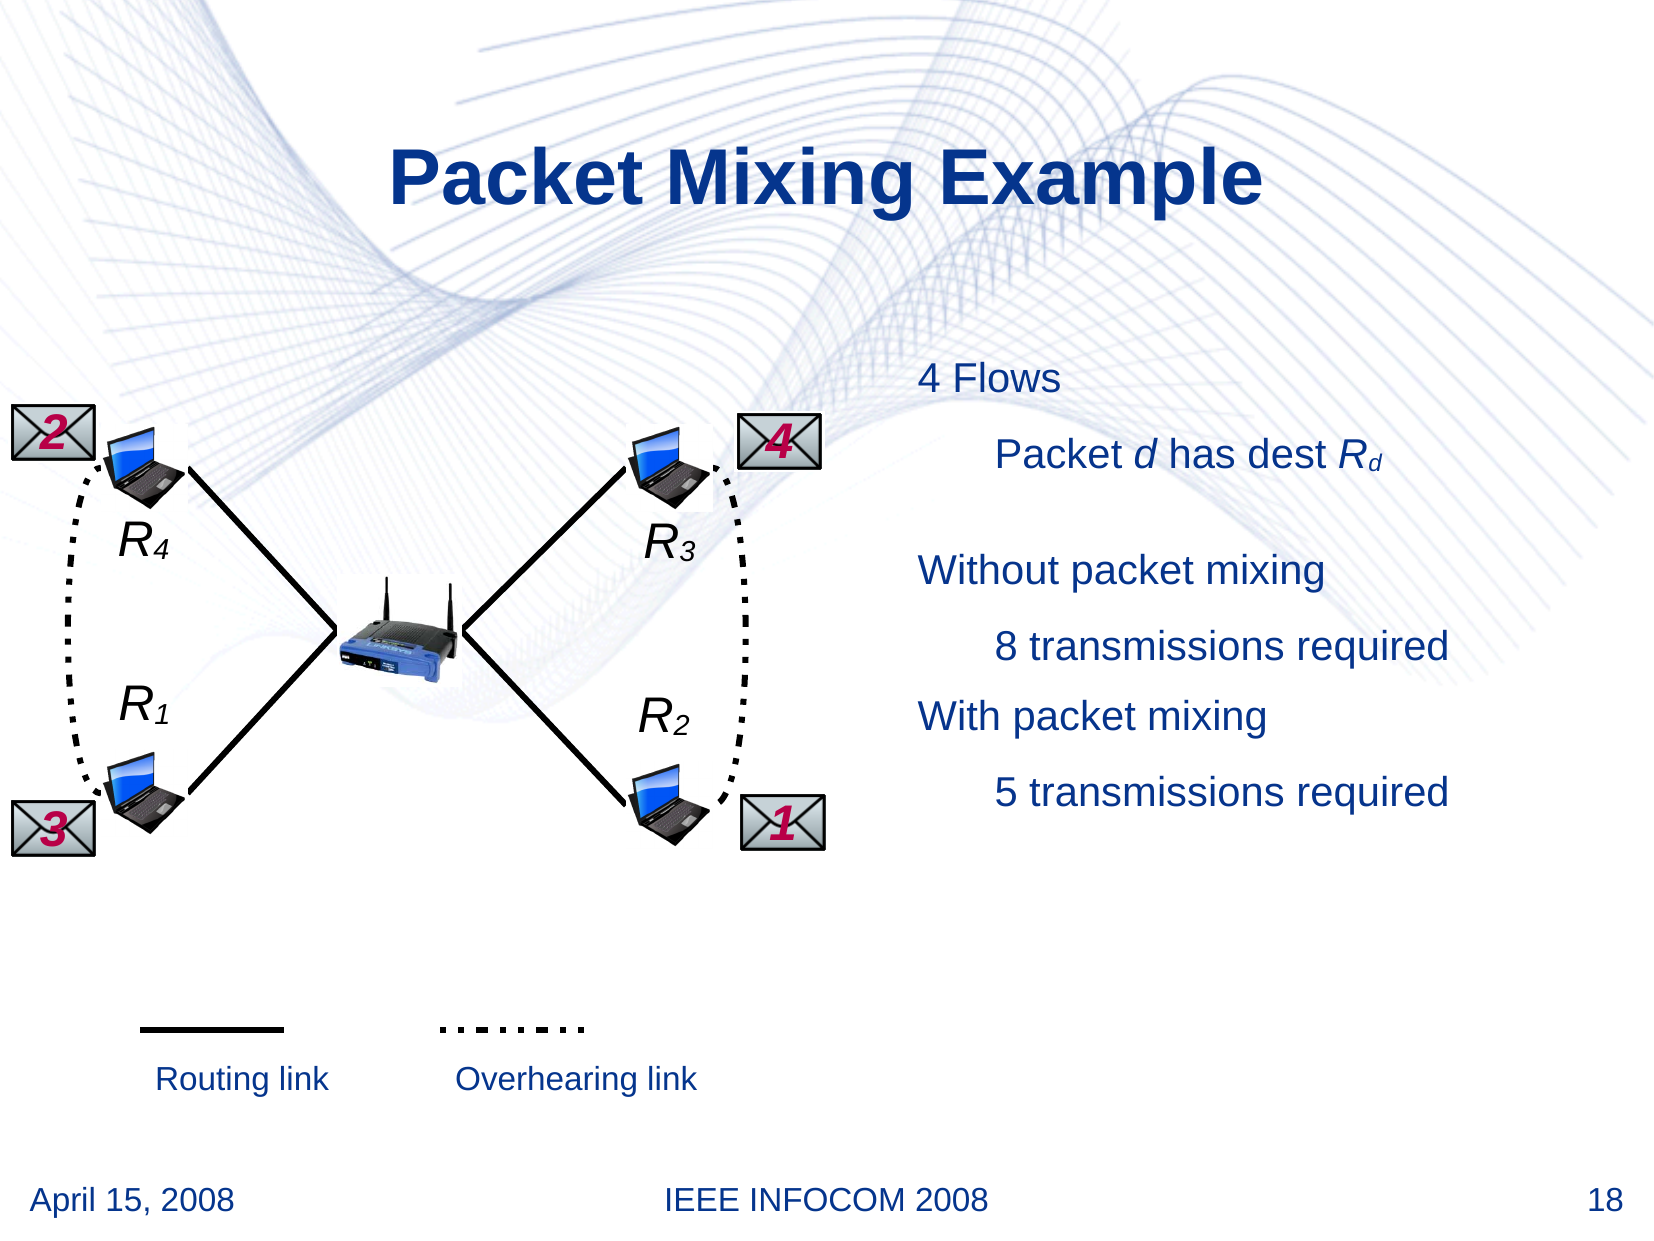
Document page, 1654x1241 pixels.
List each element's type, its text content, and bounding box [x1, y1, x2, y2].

list 4 Flows Packet d has dest Rd Without packet mixing 8 transmissions required With packet mixing 5 transmissions required [900, 354, 1536, 1123]
picture [0, 0, 1654, 1241]
title Packet Mixing Example [118, 59, 1536, 296]
text_box R4 [117, 511, 170, 584]
text_box Routing link [140, 1053, 366, 1106]
text_box R1 [118, 675, 171, 748]
text_box Overhearing link [440, 1053, 713, 1106]
text_box R3 [643, 513, 696, 586]
text_box R2 [637, 686, 690, 760]
